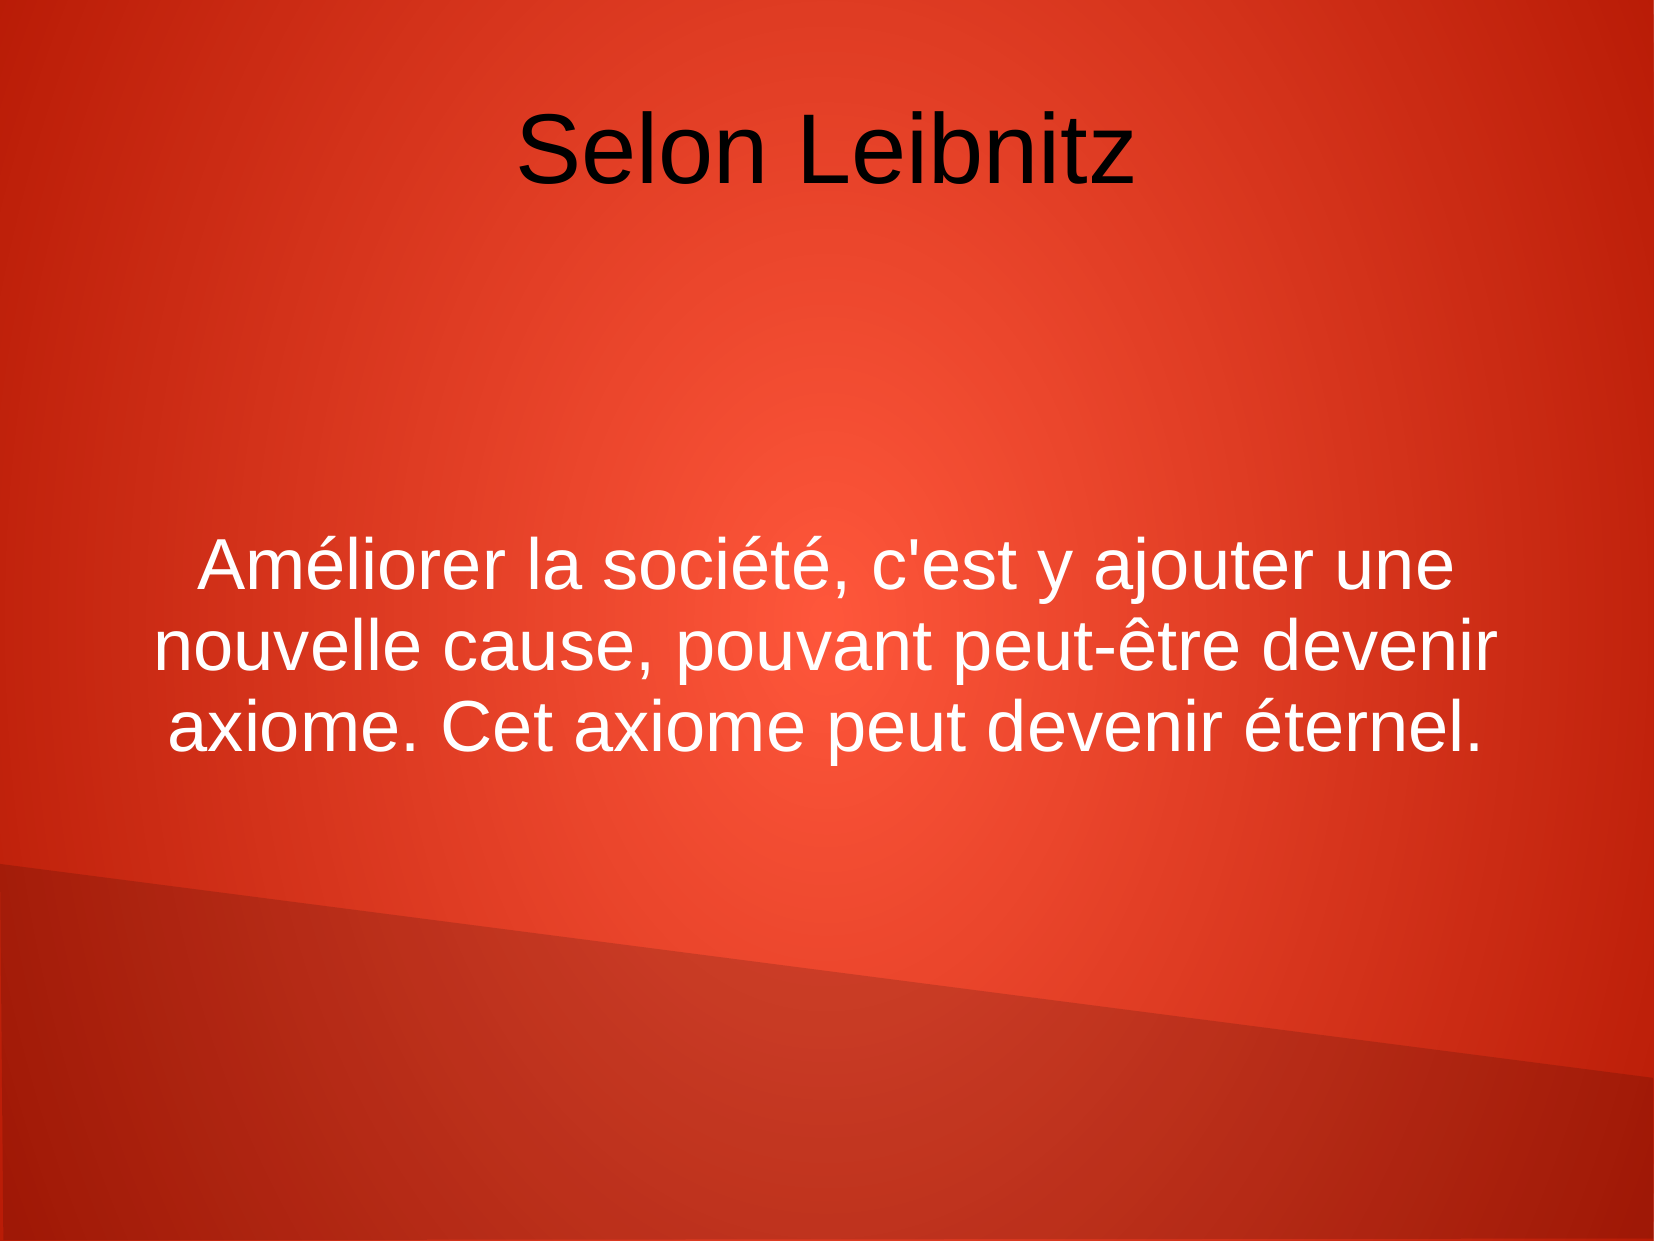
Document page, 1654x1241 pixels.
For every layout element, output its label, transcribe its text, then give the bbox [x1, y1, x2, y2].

title Selon Leibnitz [82, 47, 1571, 252]
list Améliorer la société, c'est y ajouter une nouvelle cause, pouvant peut-être devenir axiome. Cet axiome peut devenir éternel. [82, 299, 1571, 1019]
